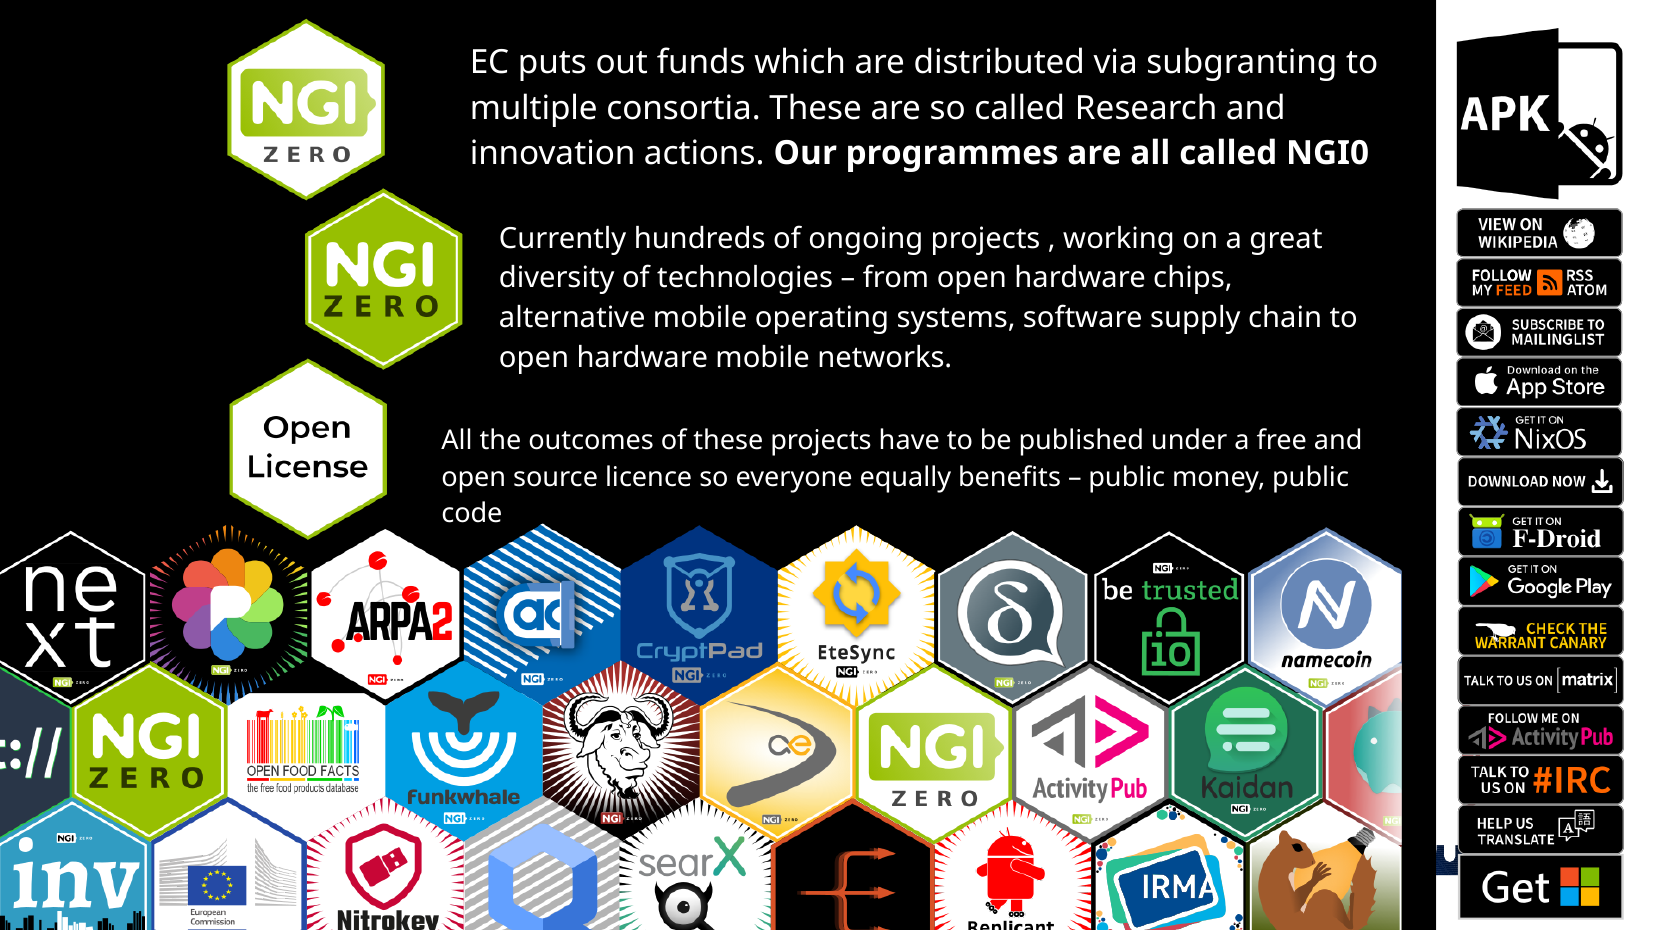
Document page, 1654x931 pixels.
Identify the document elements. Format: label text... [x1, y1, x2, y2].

text_box EC puts out funds which are distributed via subgranting to multiple consortia. These are so called Research and innovation actions. Our programmes are all called NGI0 [455, 31, 1417, 275]
text_box All the outcomes of these projects have to be published under a free and open source licence so everyone equally benefits – public money, public code [426, 413, 1388, 581]
picture [0, 0, 1650, 931]
text_box Currently hundreds of ongoing projects , working on a great diversity of technologies – from open hardware chips, alternative mobile operating systems, software supply chain to open hardware mobile networks. [484, 209, 1394, 378]
